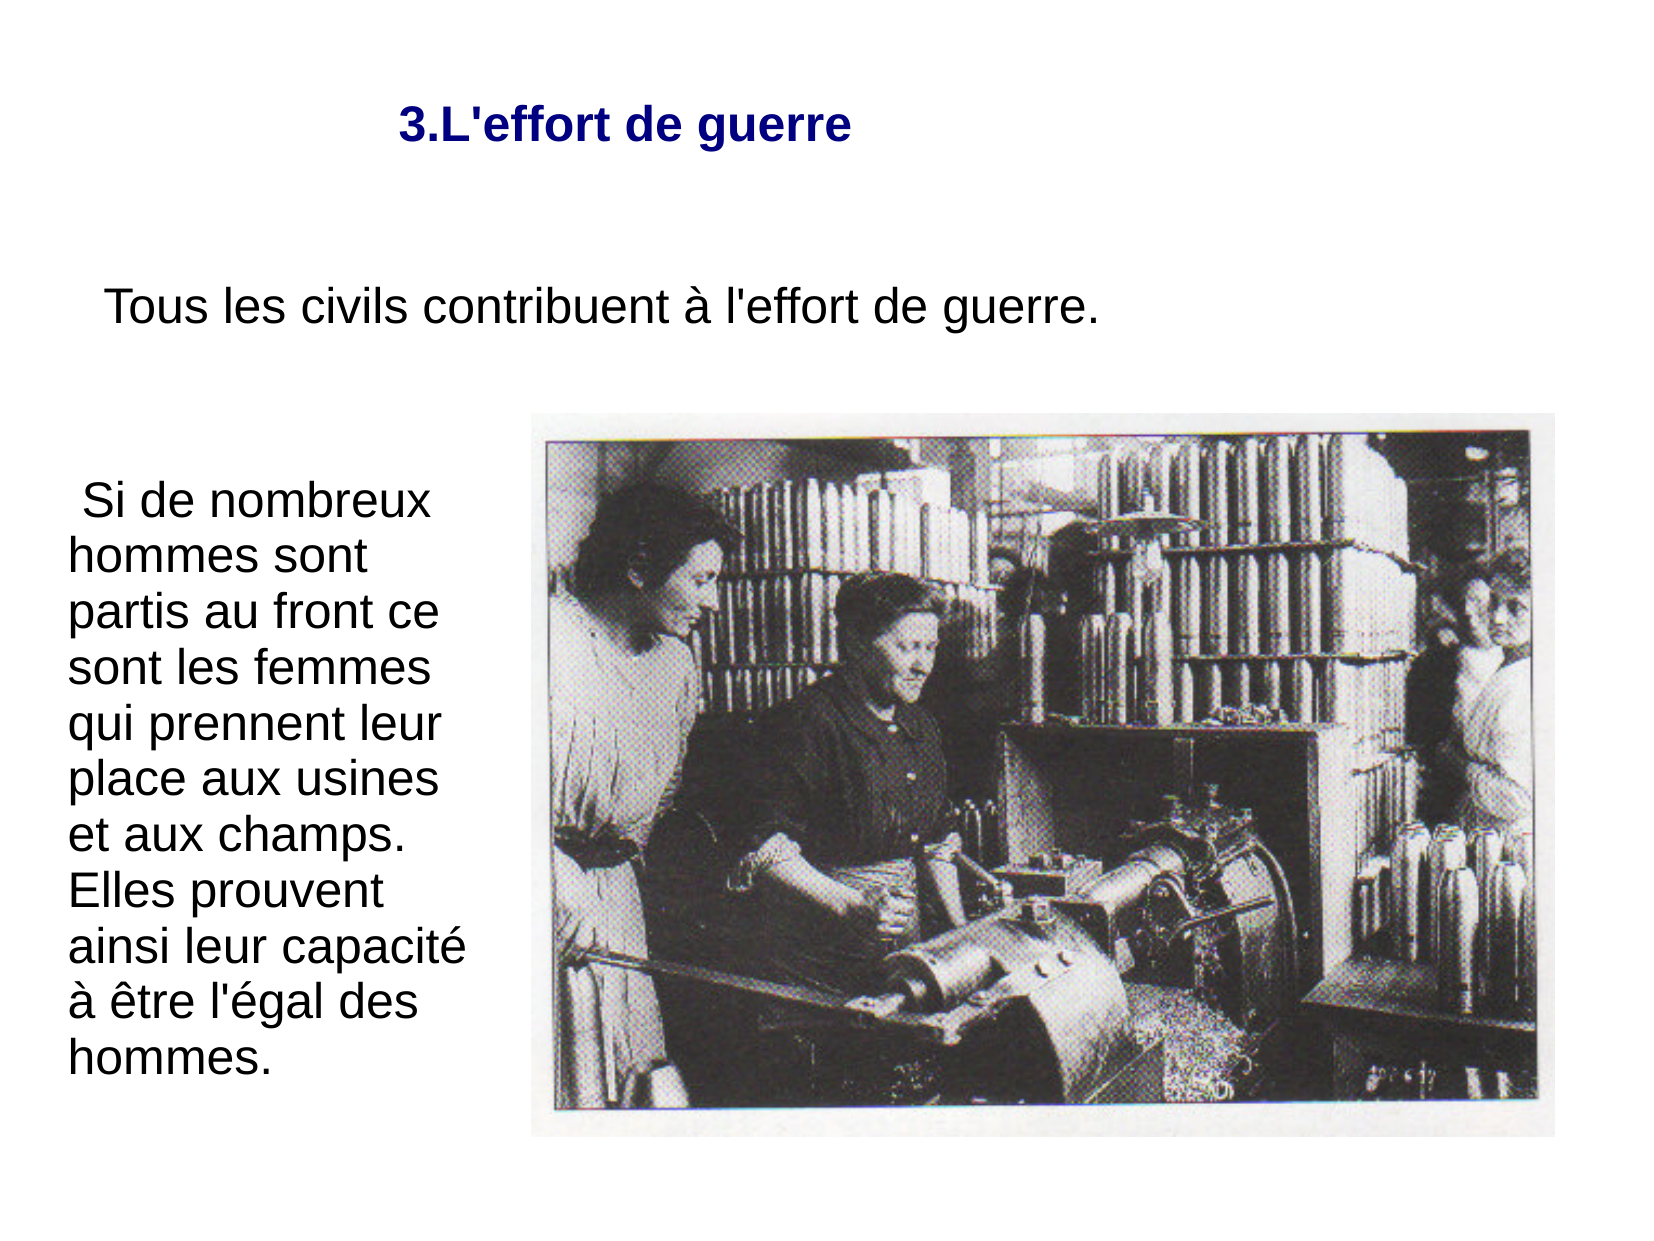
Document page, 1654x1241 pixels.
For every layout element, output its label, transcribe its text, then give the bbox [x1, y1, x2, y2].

picture [531, 413, 1555, 1137]
text_box Si de nombreux hommes sont partis au front ce sont les femmes qui prennent leur place aux usines et aux champs. Elles prouvent ainsi leur capacité à être l'égal des hommes. [52, 464, 502, 1093]
text_box 3.L'effort de guerre [383, 88, 1300, 161]
text_box Tous les civils contribuent à l'effort de guerre. [88, 271, 1506, 384]
